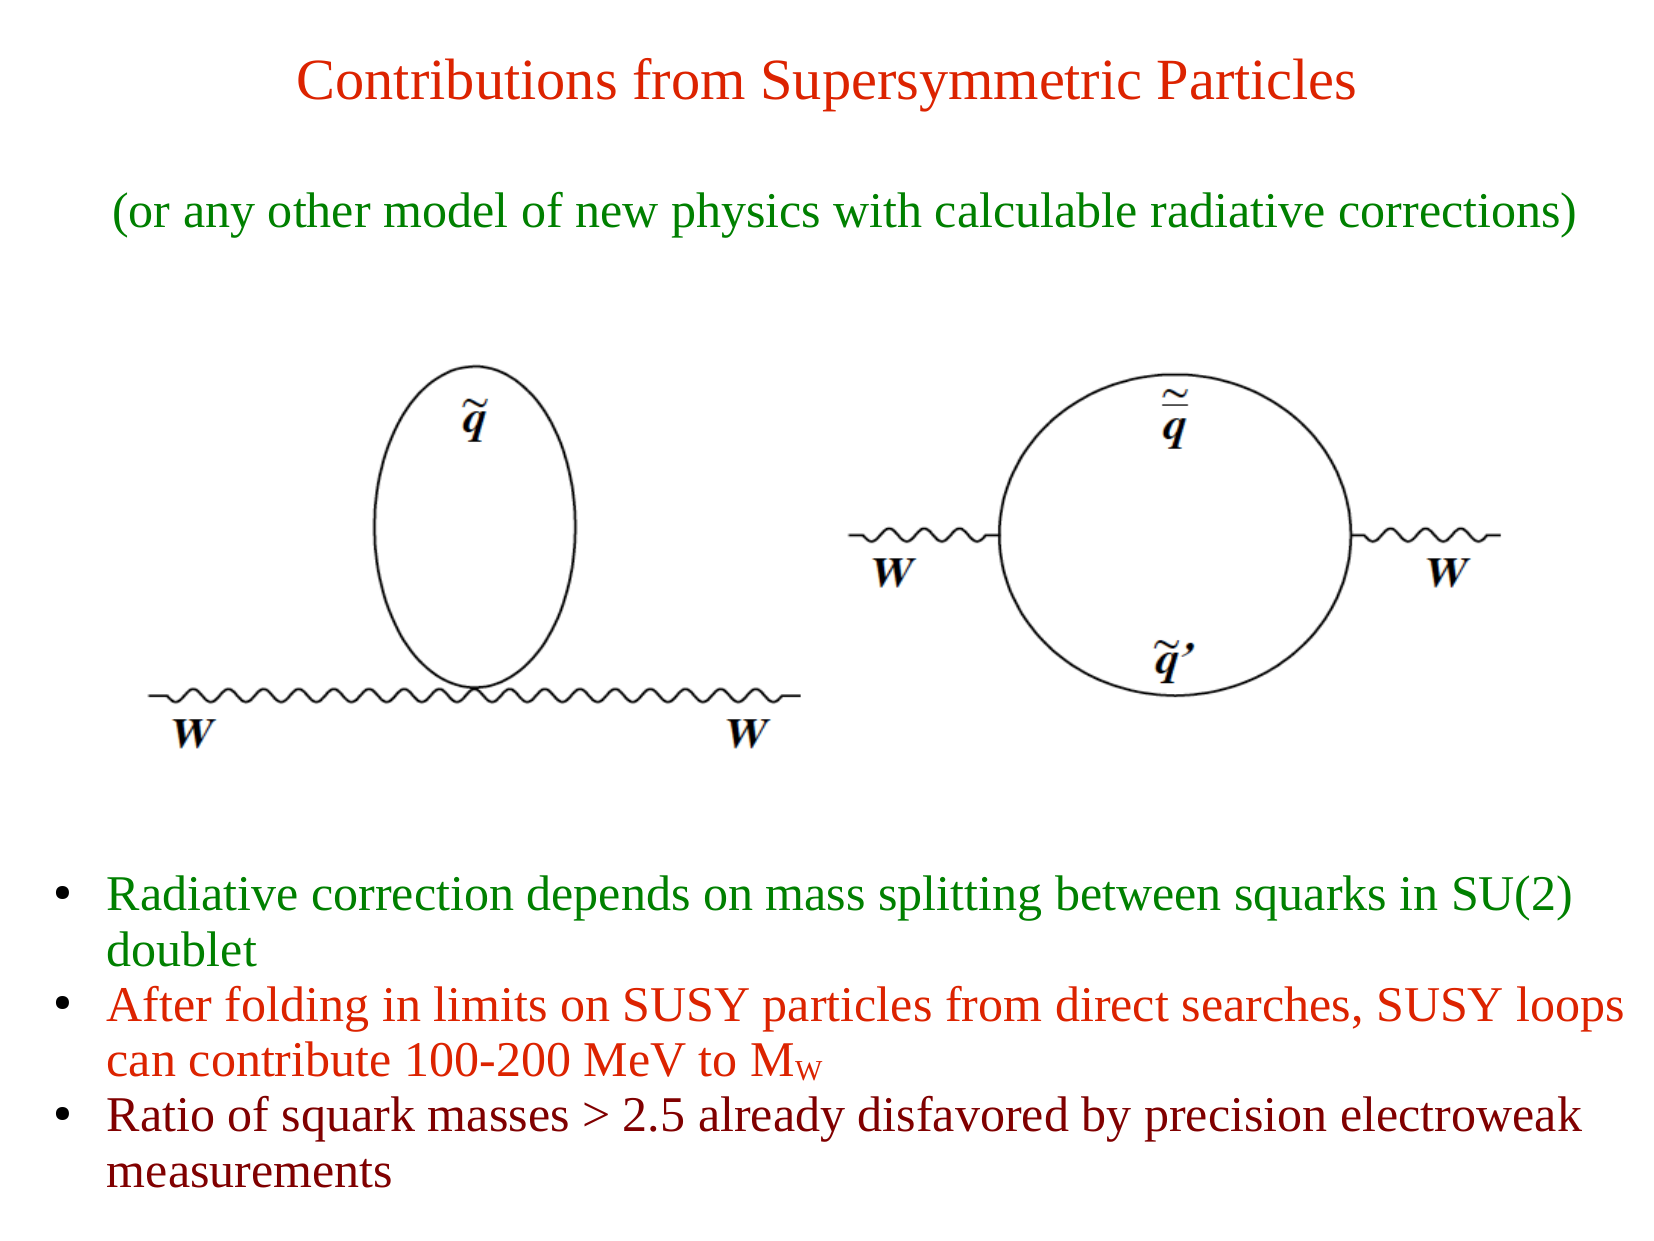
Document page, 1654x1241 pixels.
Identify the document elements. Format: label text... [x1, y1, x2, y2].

title Contributions from Supersymmetric Particles [121, 14, 1534, 147]
list Radiative correction depends on mass splitting between squarks in SU(2) doublet After folding in limits on SUSY particles from direct searches, SUSY loops can contribute 100-200 MeV to MW Ratio of squark masses > 2.5 already disfavored by precision electroweak measurements [36, 866, 1642, 1215]
picture [113, 295, 1536, 804]
text_box (or any other model of new physics with calculable radiative corrections) [112, 183, 1630, 239]
